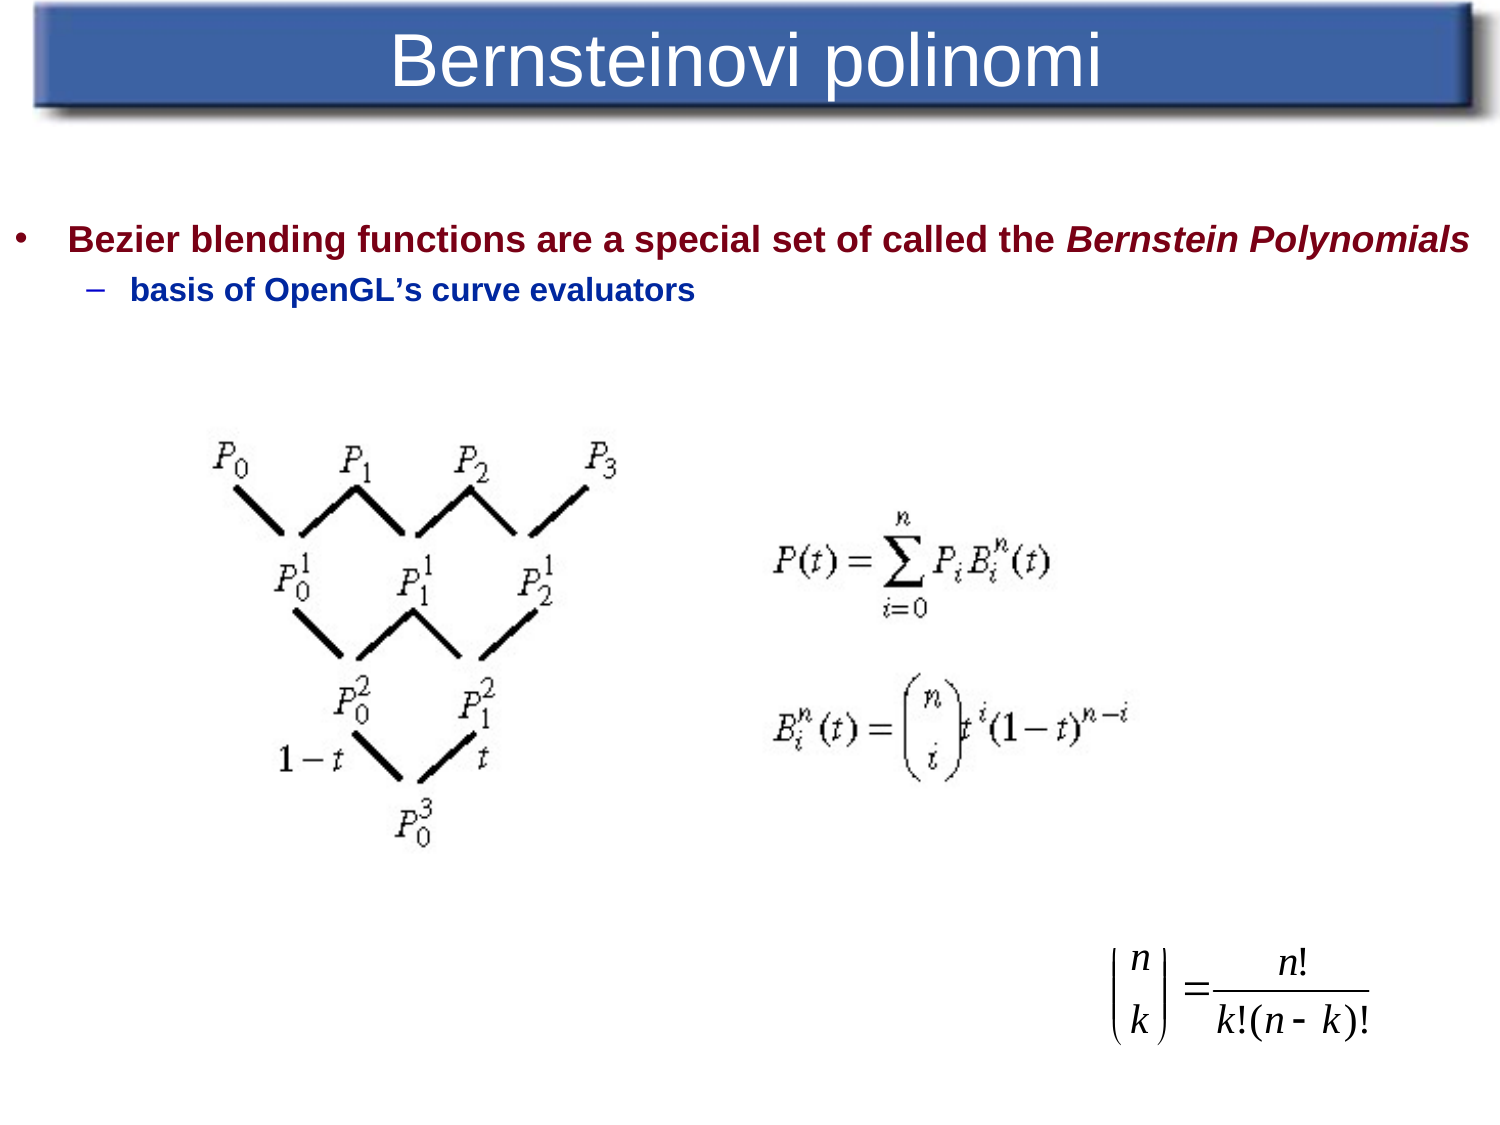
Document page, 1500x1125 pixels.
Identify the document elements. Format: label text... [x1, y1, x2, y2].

title Bernsteinovi polinomi [0, 0, 1493, 114]
picture [32, 0, 1500, 127]
list Bezier blending functions are a special set of called the Bernstein Polynomials basis of OpenGL’s curve evaluators [0, 207, 1495, 1085]
chart [1104, 928, 1378, 1054]
picture [64, 385, 1240, 948]
